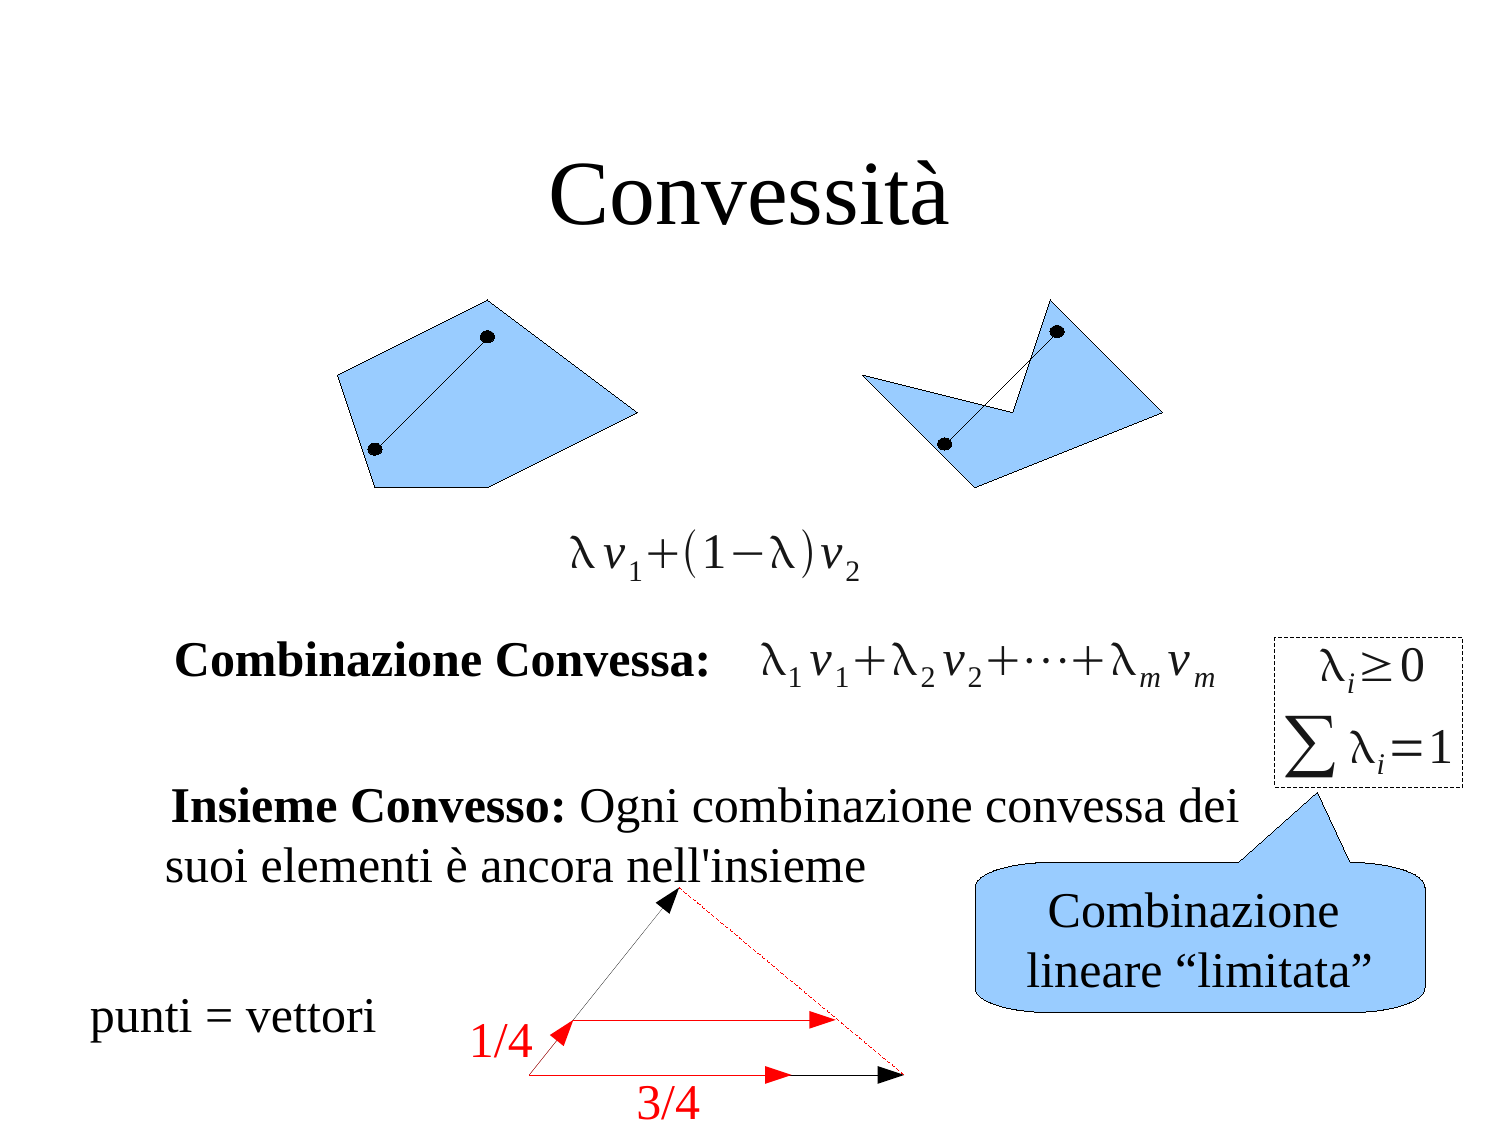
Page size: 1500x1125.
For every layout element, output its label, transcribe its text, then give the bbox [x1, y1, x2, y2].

text_box Combinazione Convessa: [153, 619, 1391, 695]
text_box [337, 299, 638, 488]
text_box punti = vettori [75, 975, 451, 1050]
text_box Combinazione lineare “limitata” [975, 792, 1426, 1013]
chart [1275, 712, 1460, 782]
text_box [862, 299, 1163, 488]
chart [562, 525, 867, 588]
chart [1312, 637, 1431, 700]
text_box 3/4 [621, 1061, 716, 1125]
title Convessità [112, 99, 1388, 288]
chart [753, 631, 1222, 695]
text_box Insieme Convesso: Ogni combinazione convessa dei suoi elementi è ancora nell'insieme [150, 765, 1351, 901]
text_box 1/4 [454, 999, 567, 1075]
